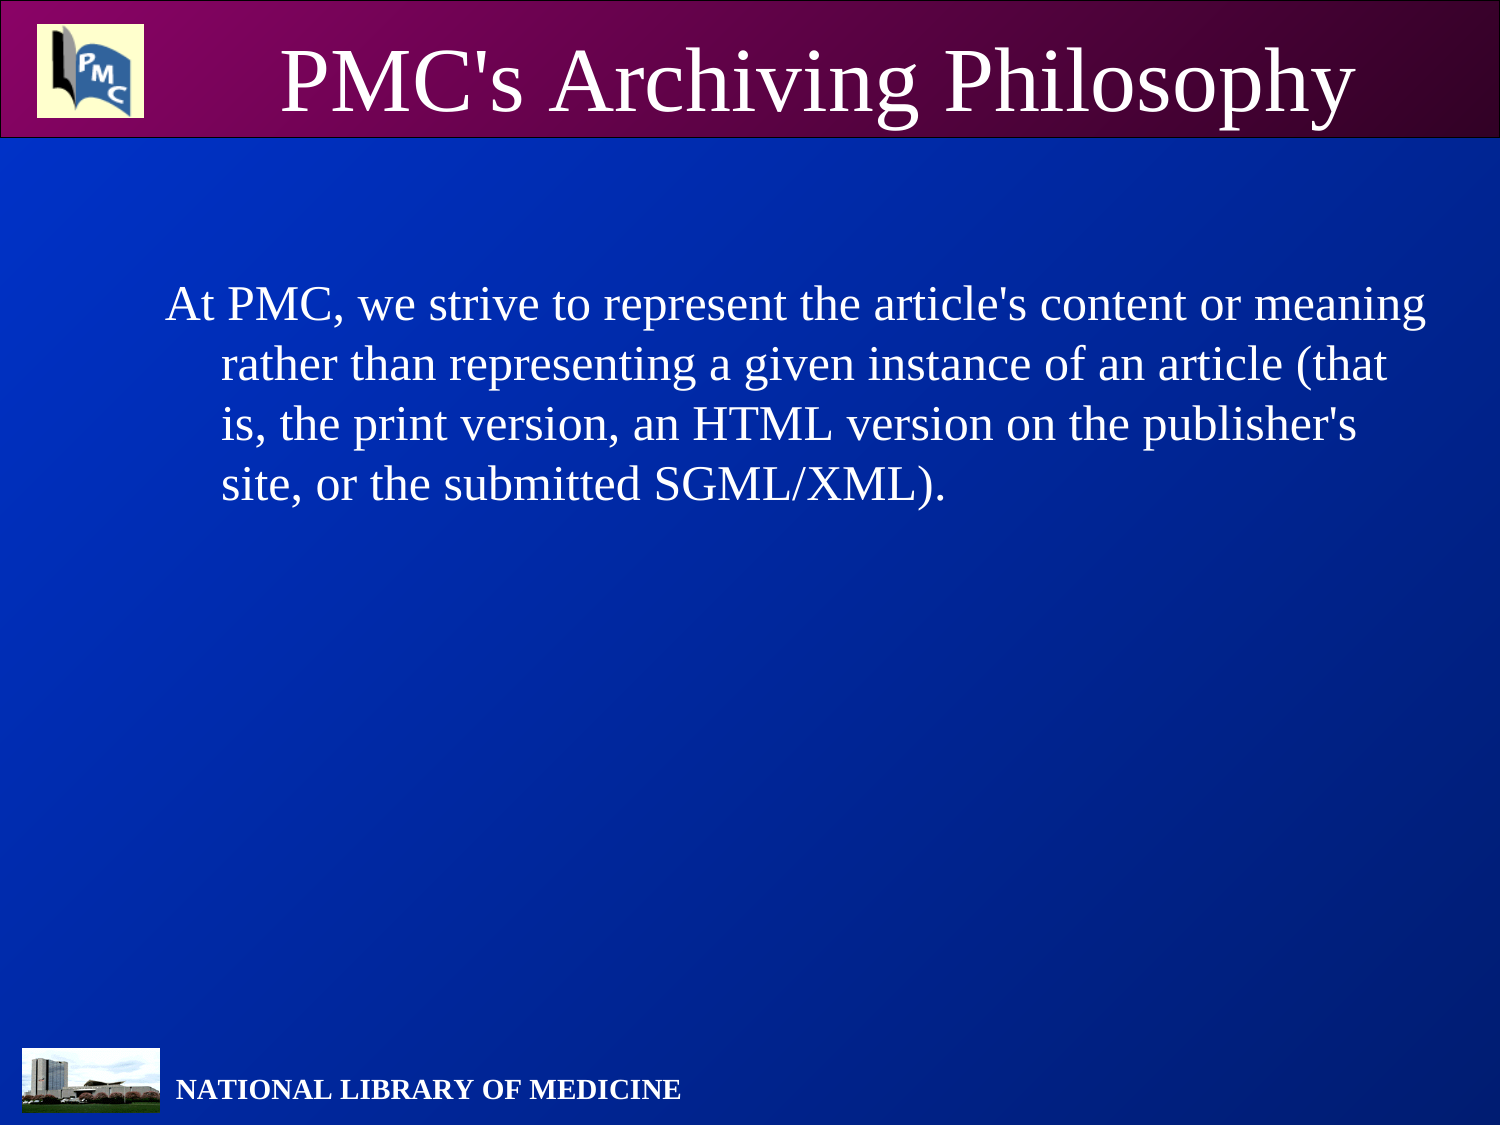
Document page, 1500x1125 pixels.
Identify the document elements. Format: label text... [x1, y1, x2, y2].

title PMC's Archiving Philosophy [174, 11, 1463, 138]
picture [22, 1048, 160, 1113]
list At PMC, we strive to represent the article's content or meaning rather than representing a given instance of an article (that is, the print version, an HTML version on the publisher's site, or the submitted SGML/XML). [150, 262, 1449, 1020]
